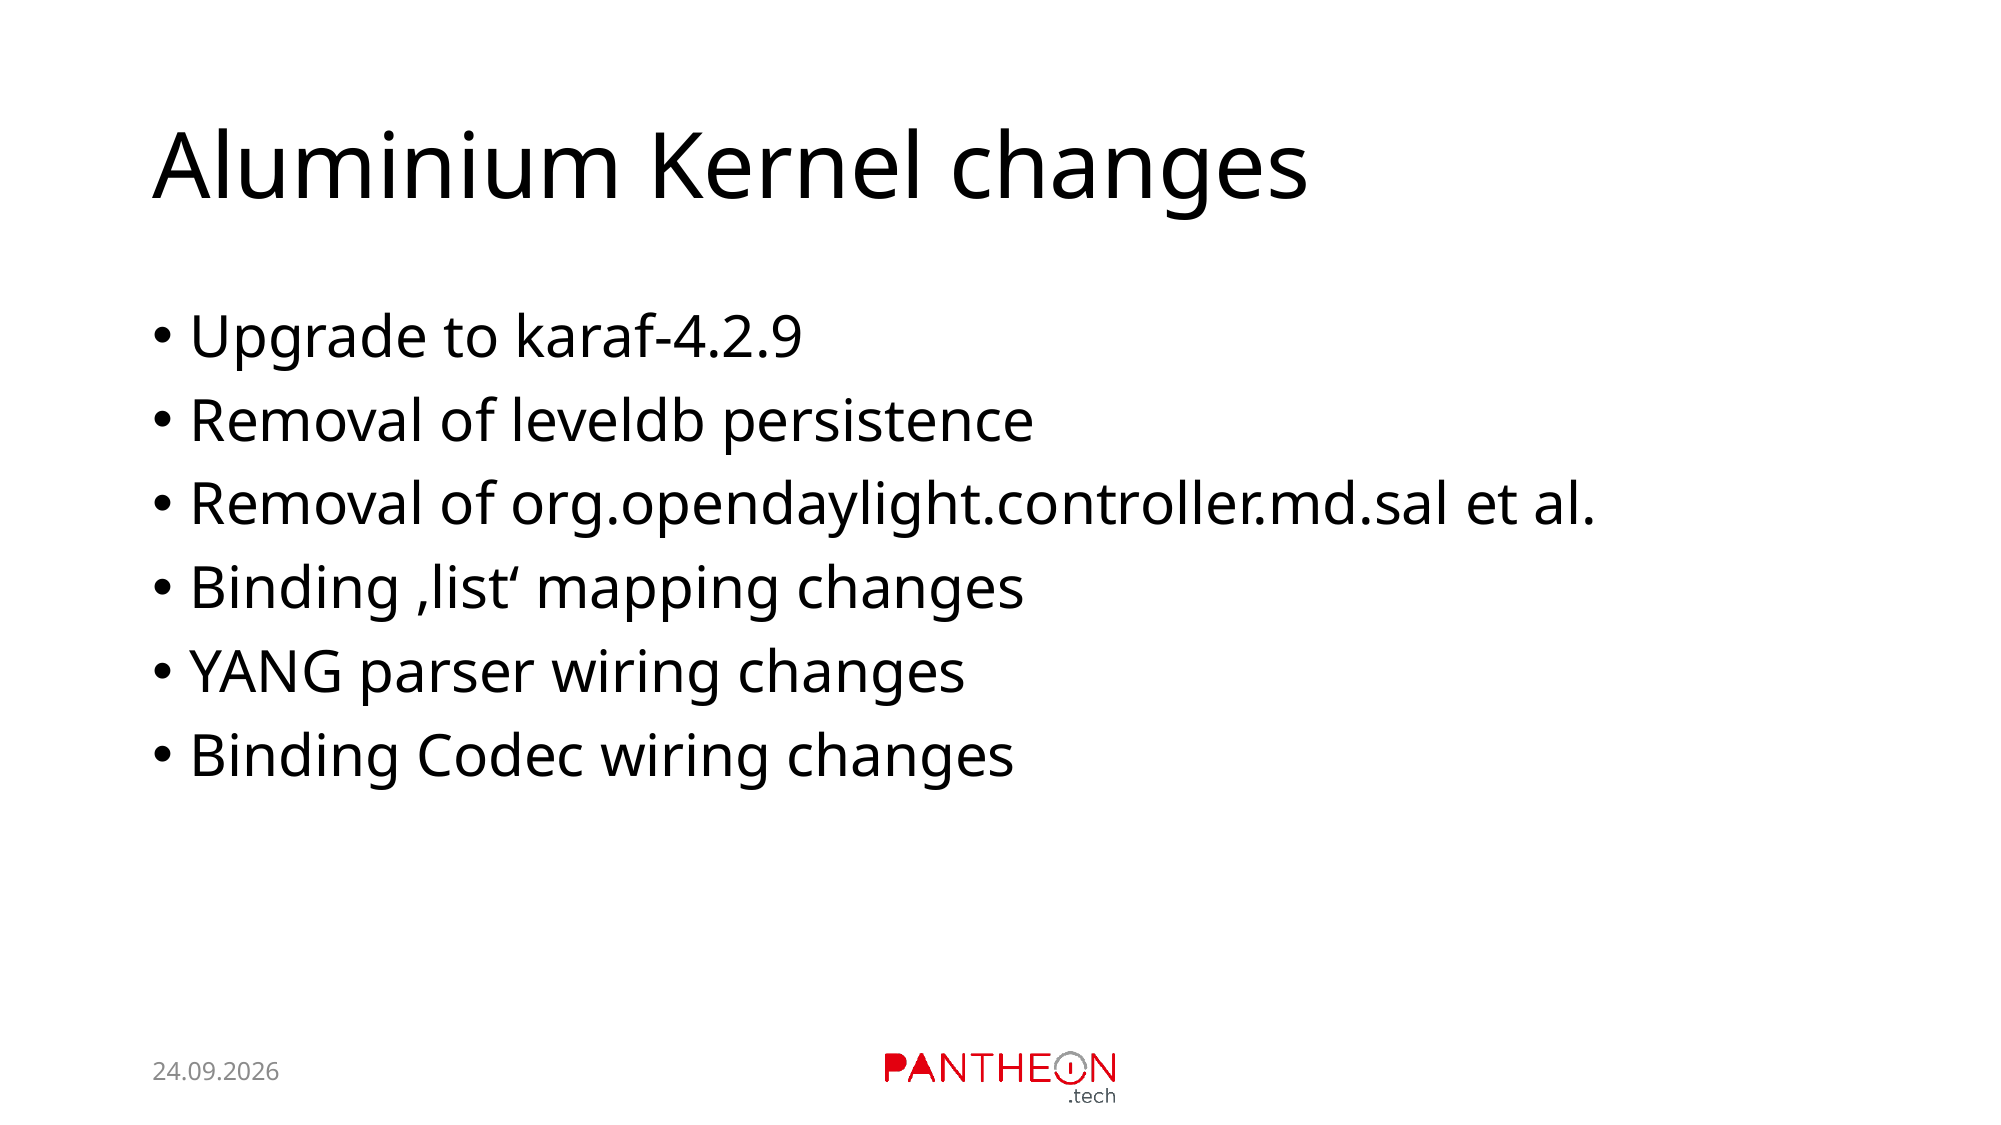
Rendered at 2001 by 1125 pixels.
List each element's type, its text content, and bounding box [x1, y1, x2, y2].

list Upgrade to karaf-4.2.9 Removal of leveldb persistence Removal of org.opendaylight.controller.md.sal et al. Binding ‚list‘ mapping changes YANG parser wiring changes Binding Codec wiring changes [137, 299, 1863, 1014]
title Aluminium Kernel changes [137, 59, 1863, 278]
slide_number 15.10.2020 [137, 1042, 588, 1103]
picture [885, 1051, 1115, 1103]
